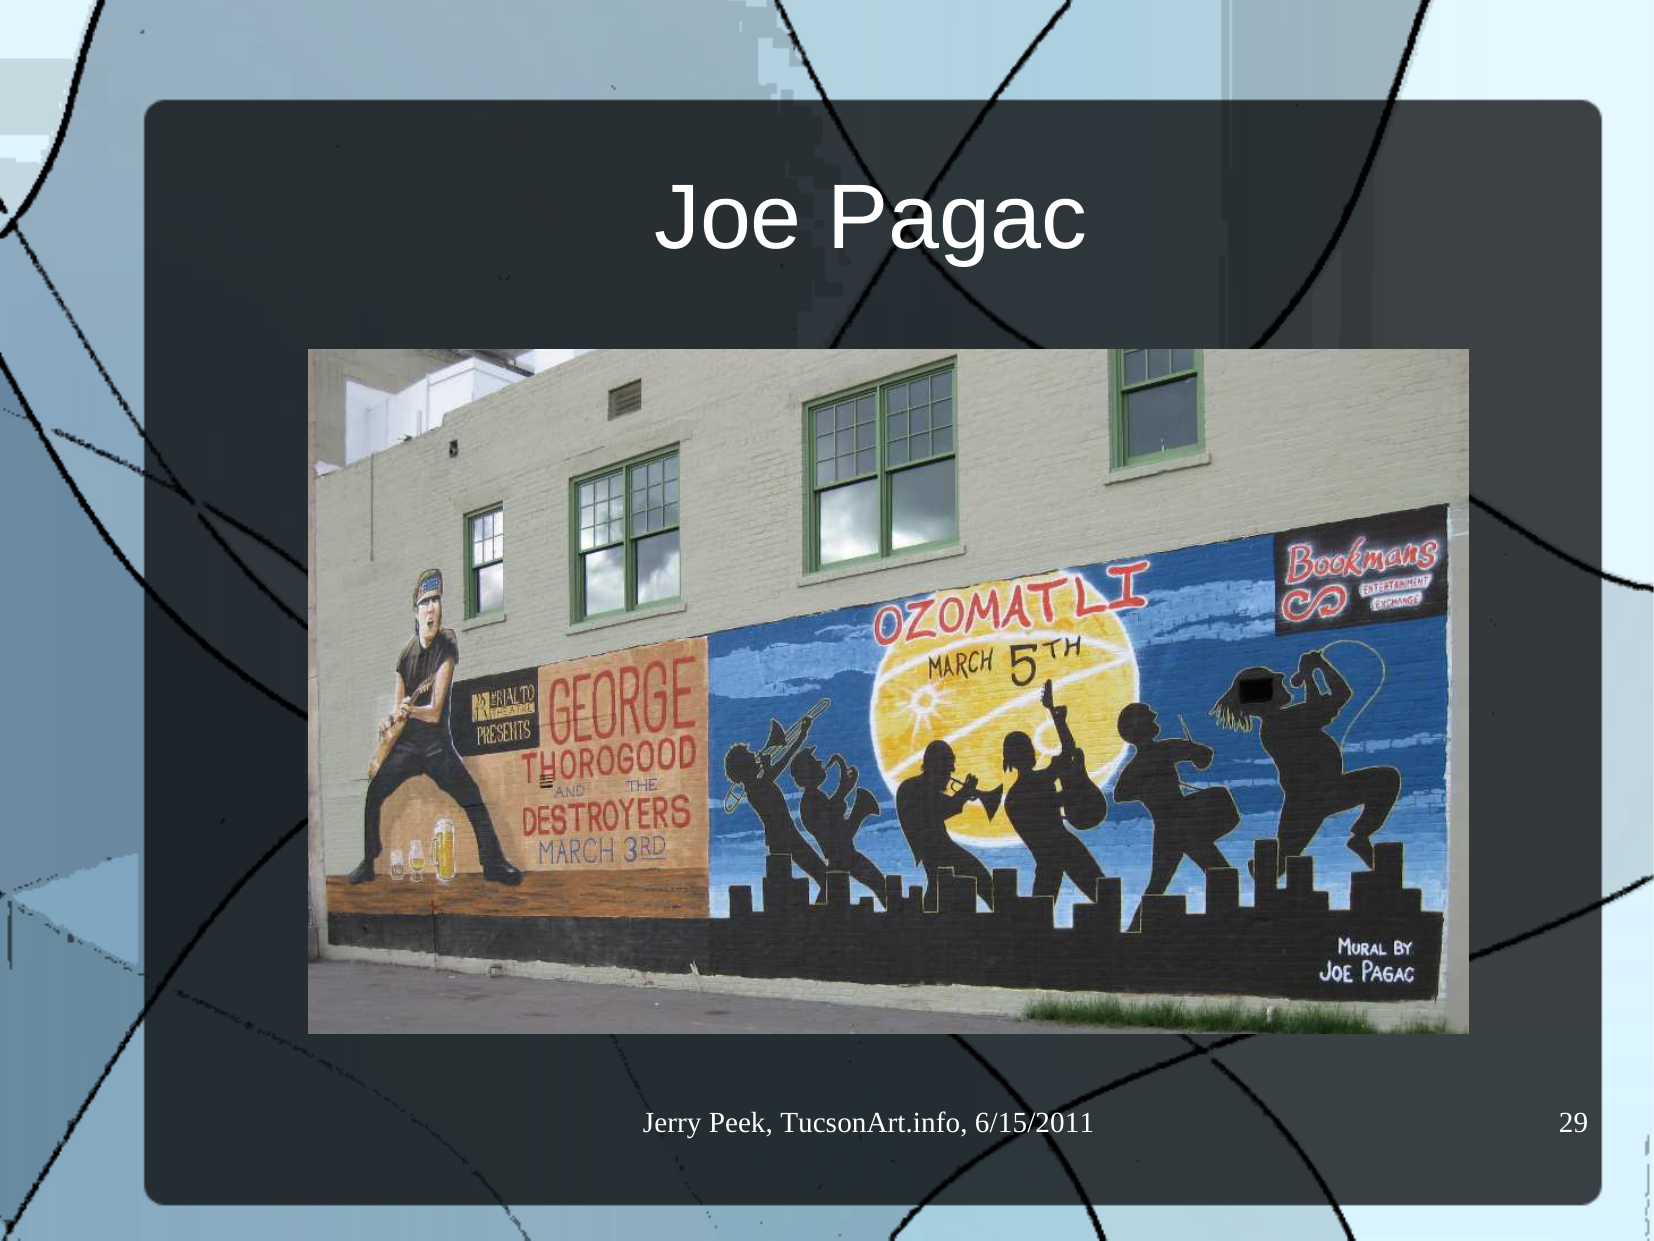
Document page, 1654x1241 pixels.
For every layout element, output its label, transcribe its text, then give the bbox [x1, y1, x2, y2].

title Joe Pagac [159, 108, 1583, 325]
picture [0, 0, 1654, 1241]
